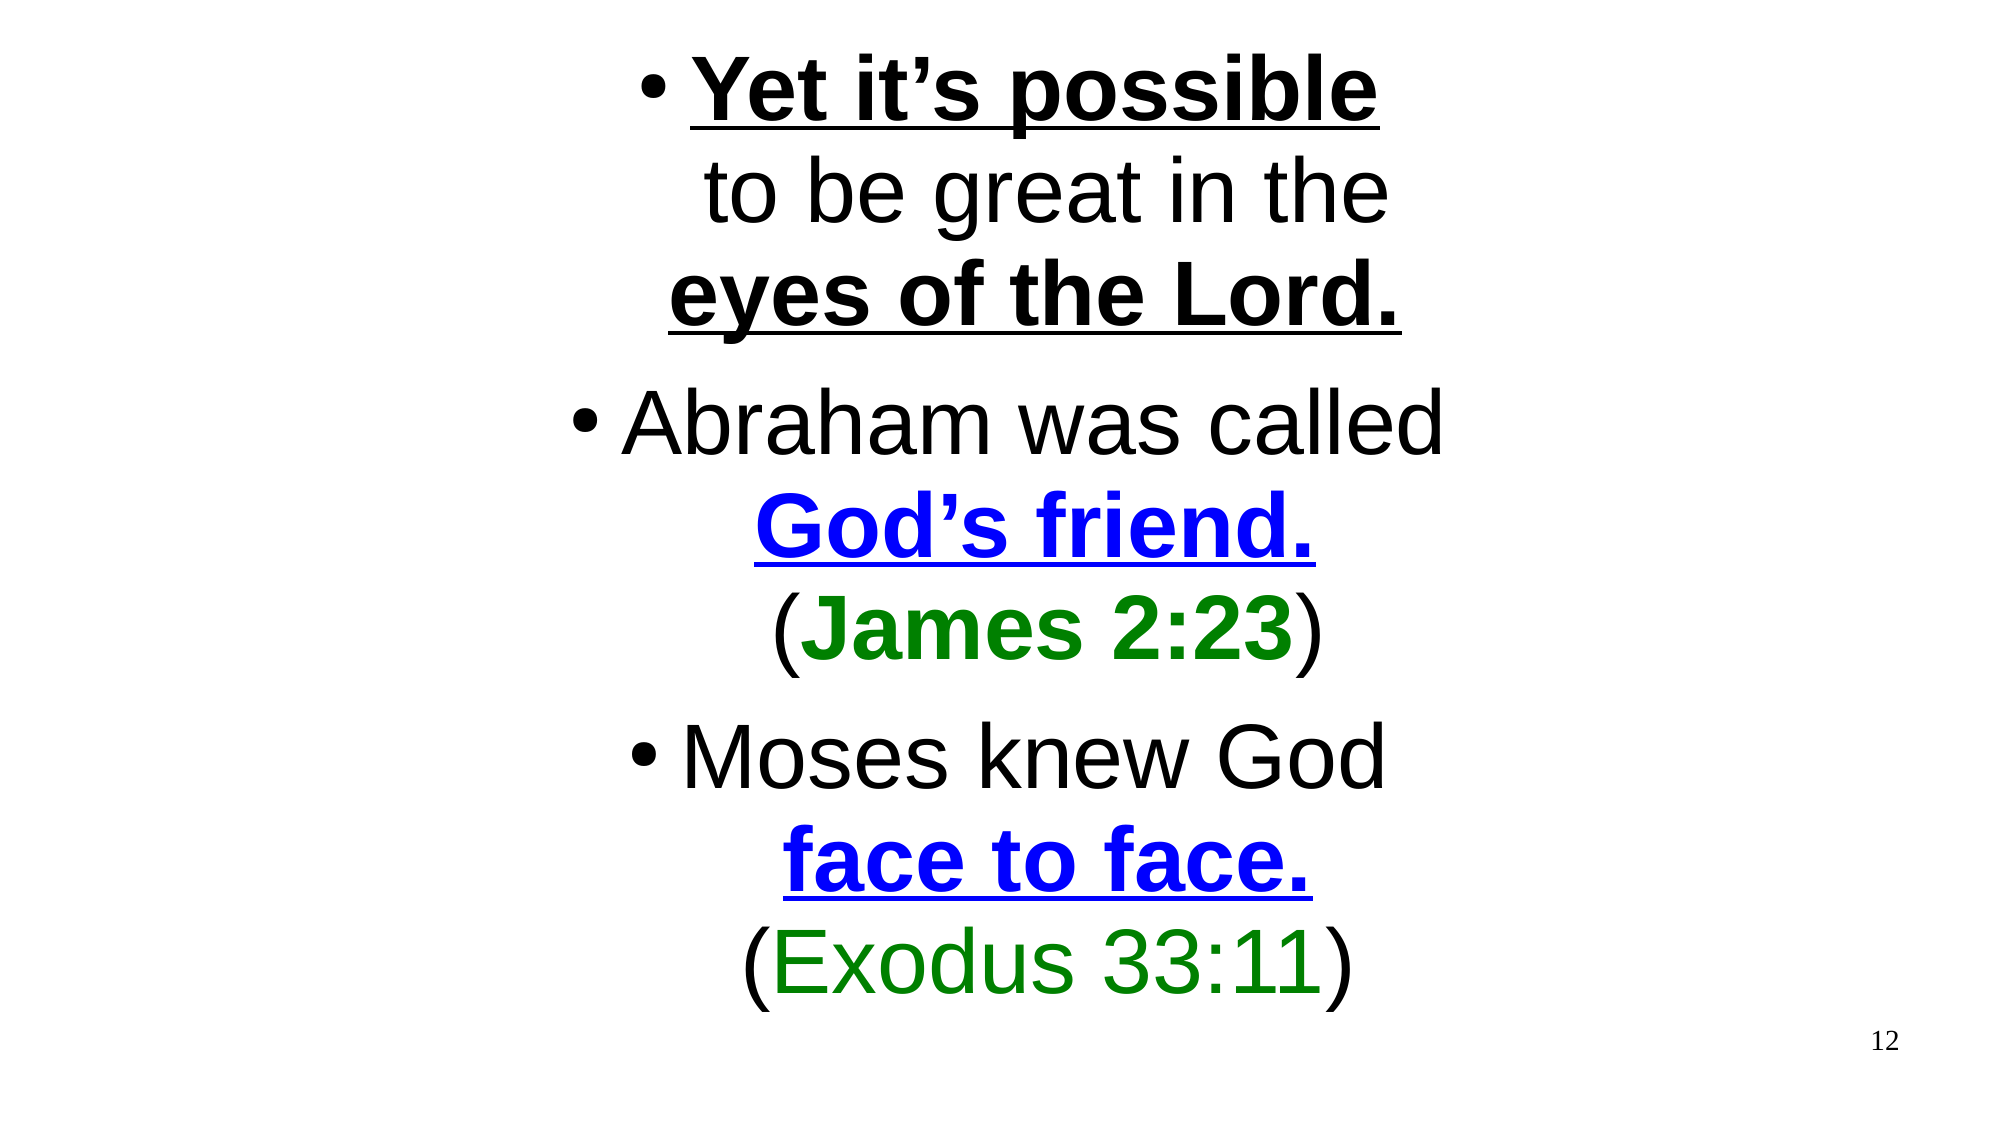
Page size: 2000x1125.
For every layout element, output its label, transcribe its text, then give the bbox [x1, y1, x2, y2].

list Yet it’s possible to be great in the eyes of the Lord. Abraham was called God’s friend. (James 2:23) Moses knew God face to face. (Exodus 33:11) [37, 37, 1988, 1088]
